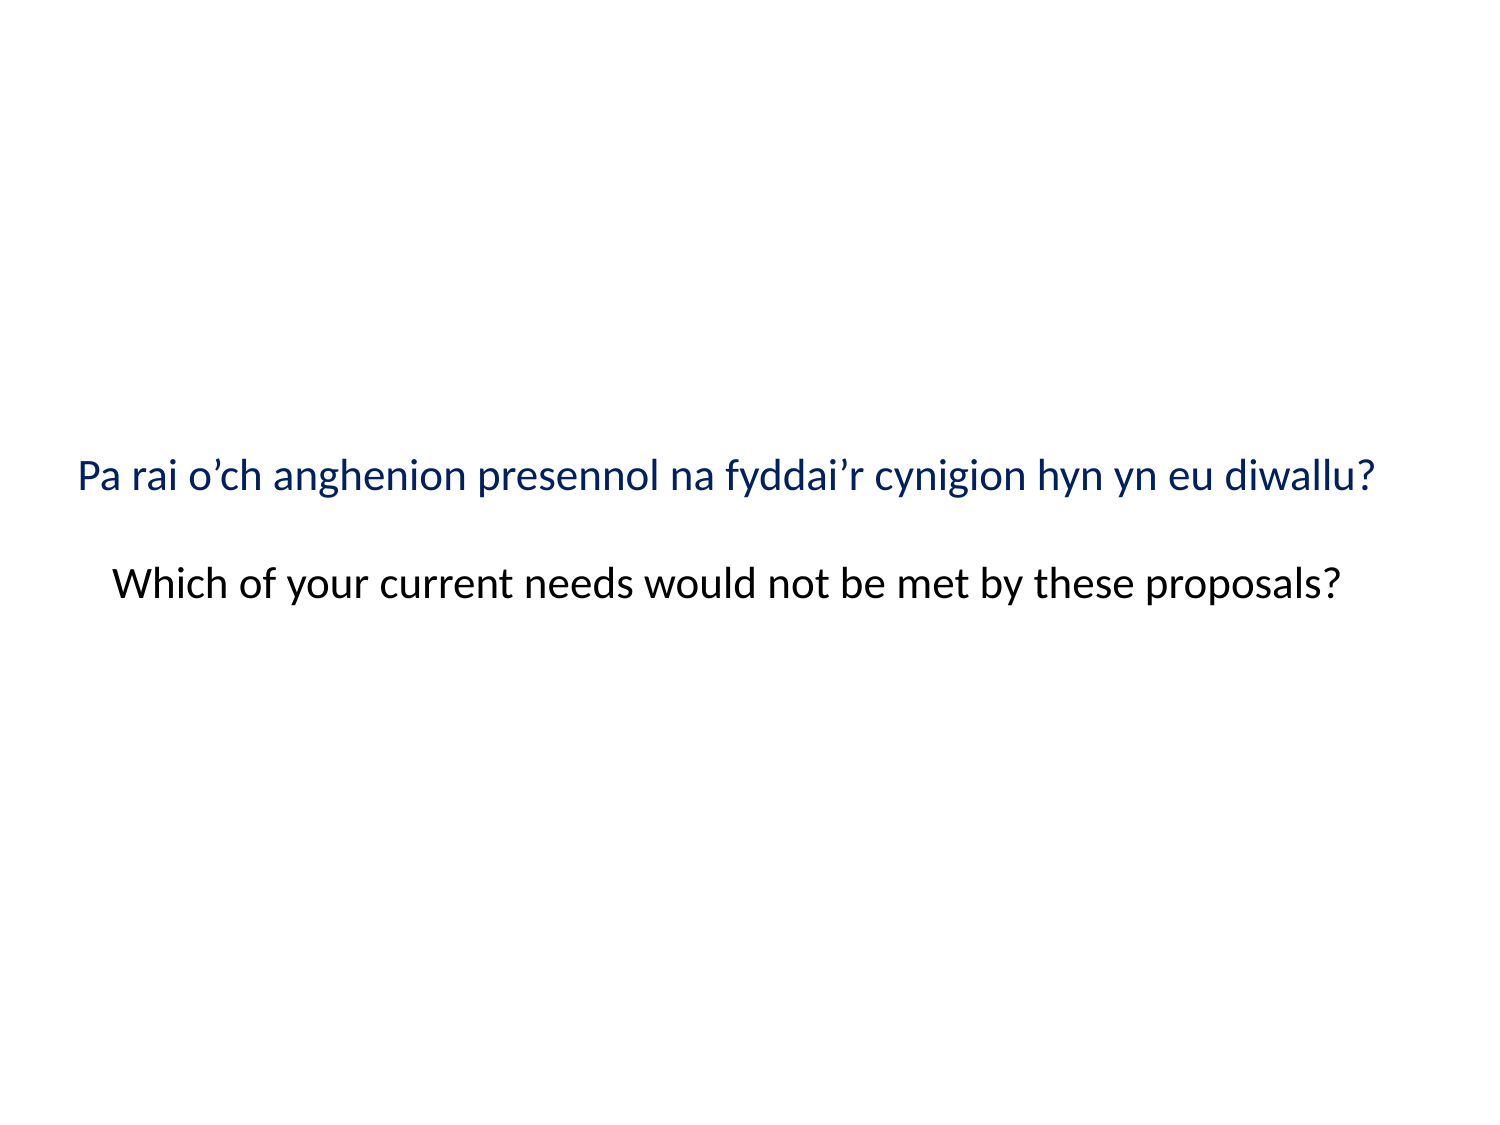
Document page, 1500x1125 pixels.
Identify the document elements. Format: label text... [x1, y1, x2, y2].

title Pa rai o’ch anghenion presennol na fyddai’r cynigion hyn yn eu diwallu? Which of your current needs would not be met by these proposals? [53, 432, 1404, 621]
